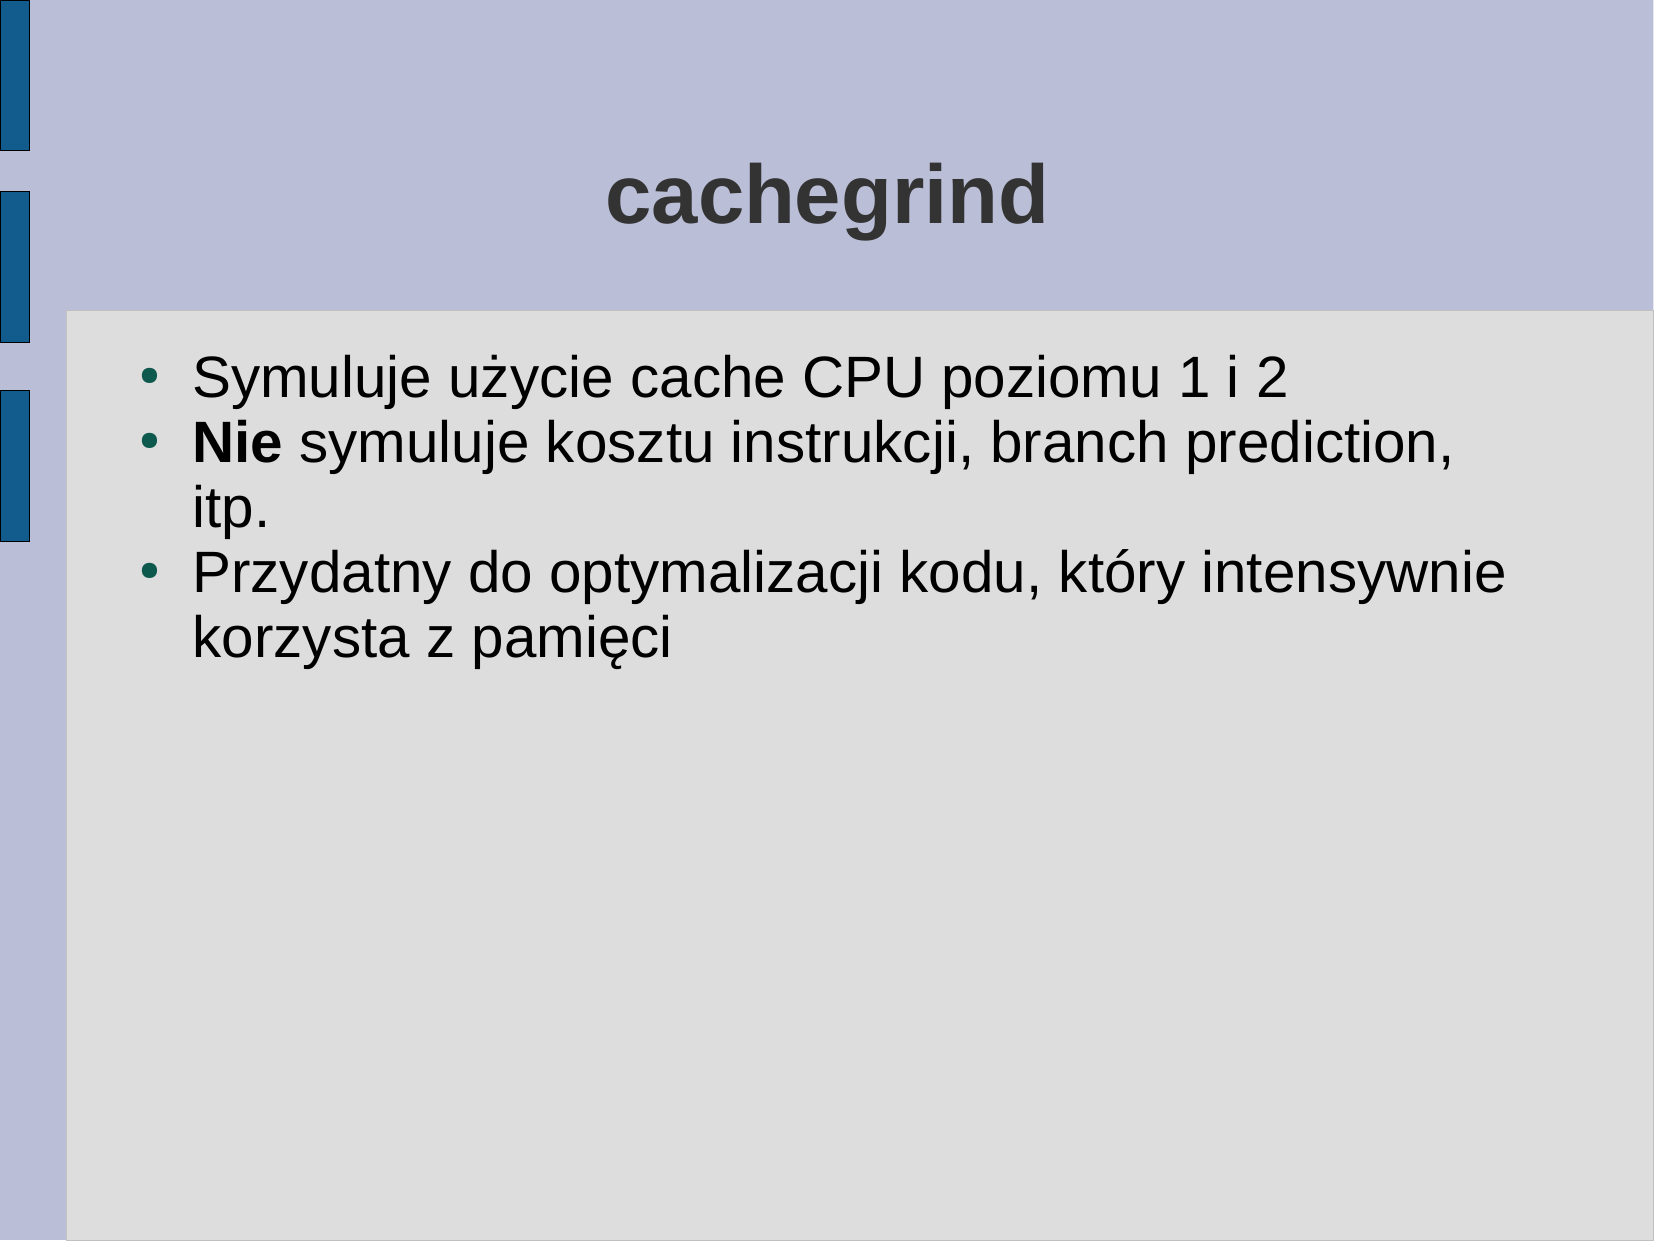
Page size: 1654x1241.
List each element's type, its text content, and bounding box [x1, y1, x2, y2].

title cachegrind [121, 91, 1534, 299]
list Symuluje użycie cache CPU poziomu 1 i 2 Nie symuluje kosztu instrukcji, branch prediction, itp. Przydatny do optymalizacji kodu, który intensywnie korzysta z pamięci [121, 344, 1534, 1127]
